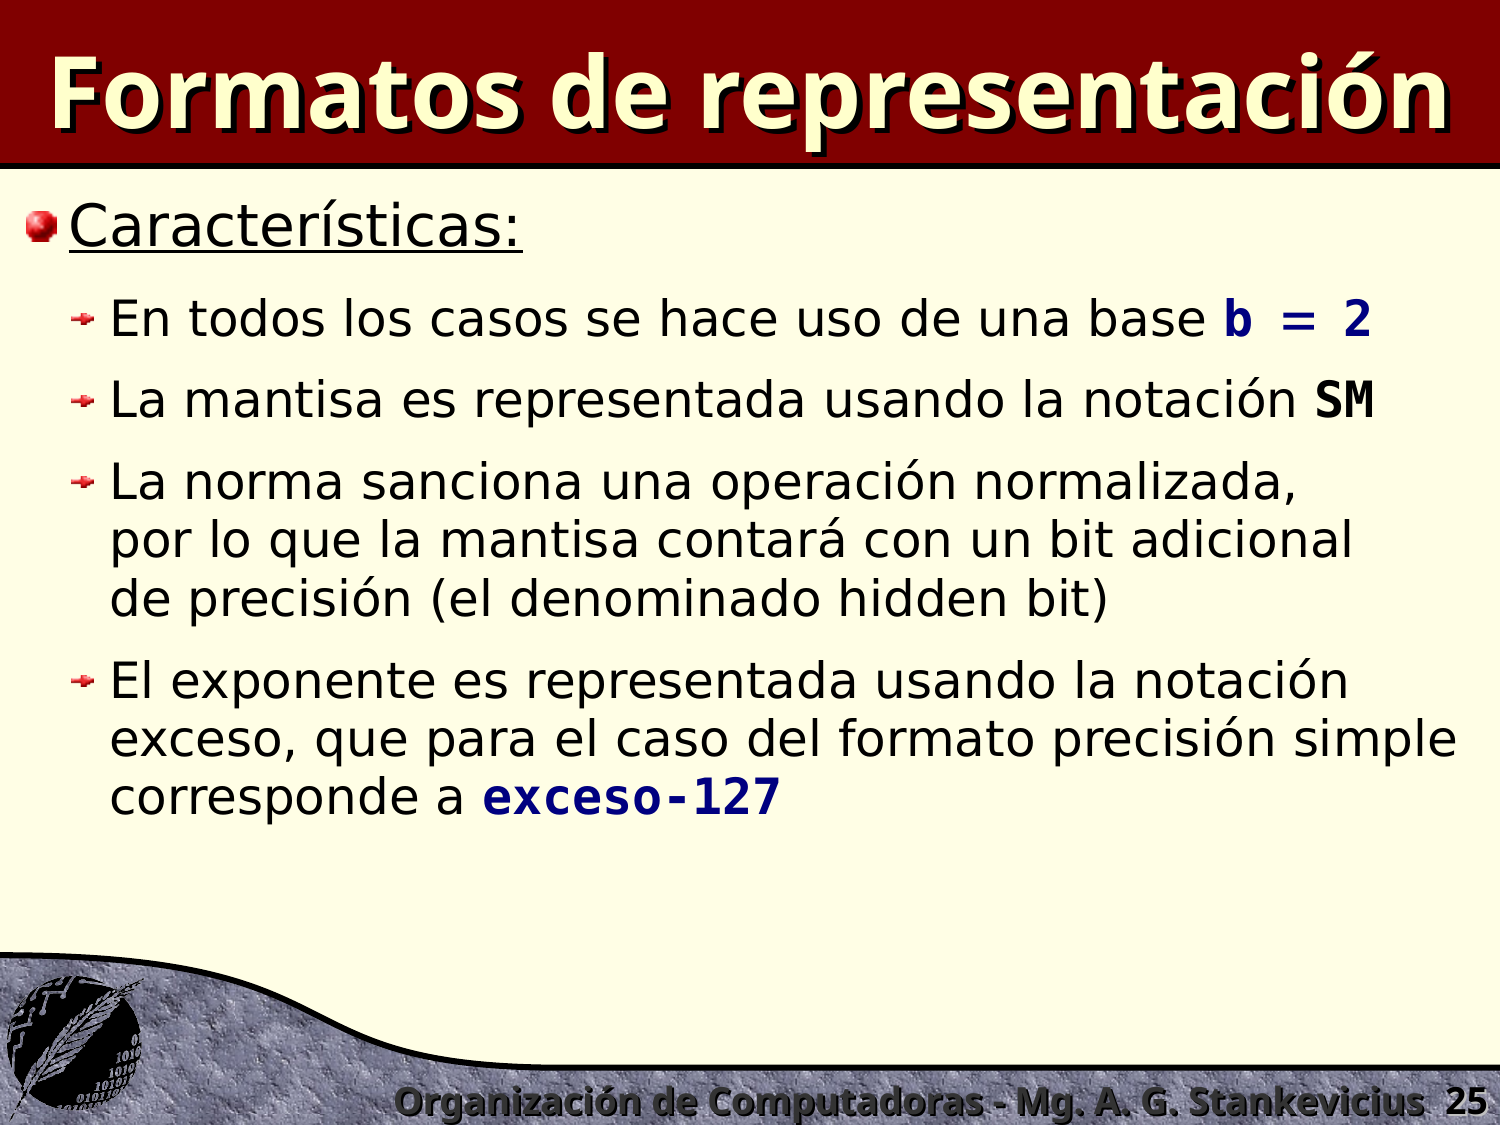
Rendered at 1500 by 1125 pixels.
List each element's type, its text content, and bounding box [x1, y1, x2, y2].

list Características: En todos los casos se hace uso de una base b = 2 La mantisa es representada usando la notación SM La norma sanciona una operación normalizada, por lo que la mantisa contará con un bit adicional de precisión (el denominado hidden bit) El exponente es representada usando la notación exceso, que para el caso del formato precisión simple corresponde a exceso-127 [11, 192, 1486, 935]
picture [448, 1100, 455, 1110]
picture [0, 959, 1500, 1125]
picture [802, 1100, 806, 1110]
picture [1058, 1100, 1065, 1110]
title Formatos de representación [15, 5, 1485, 160]
